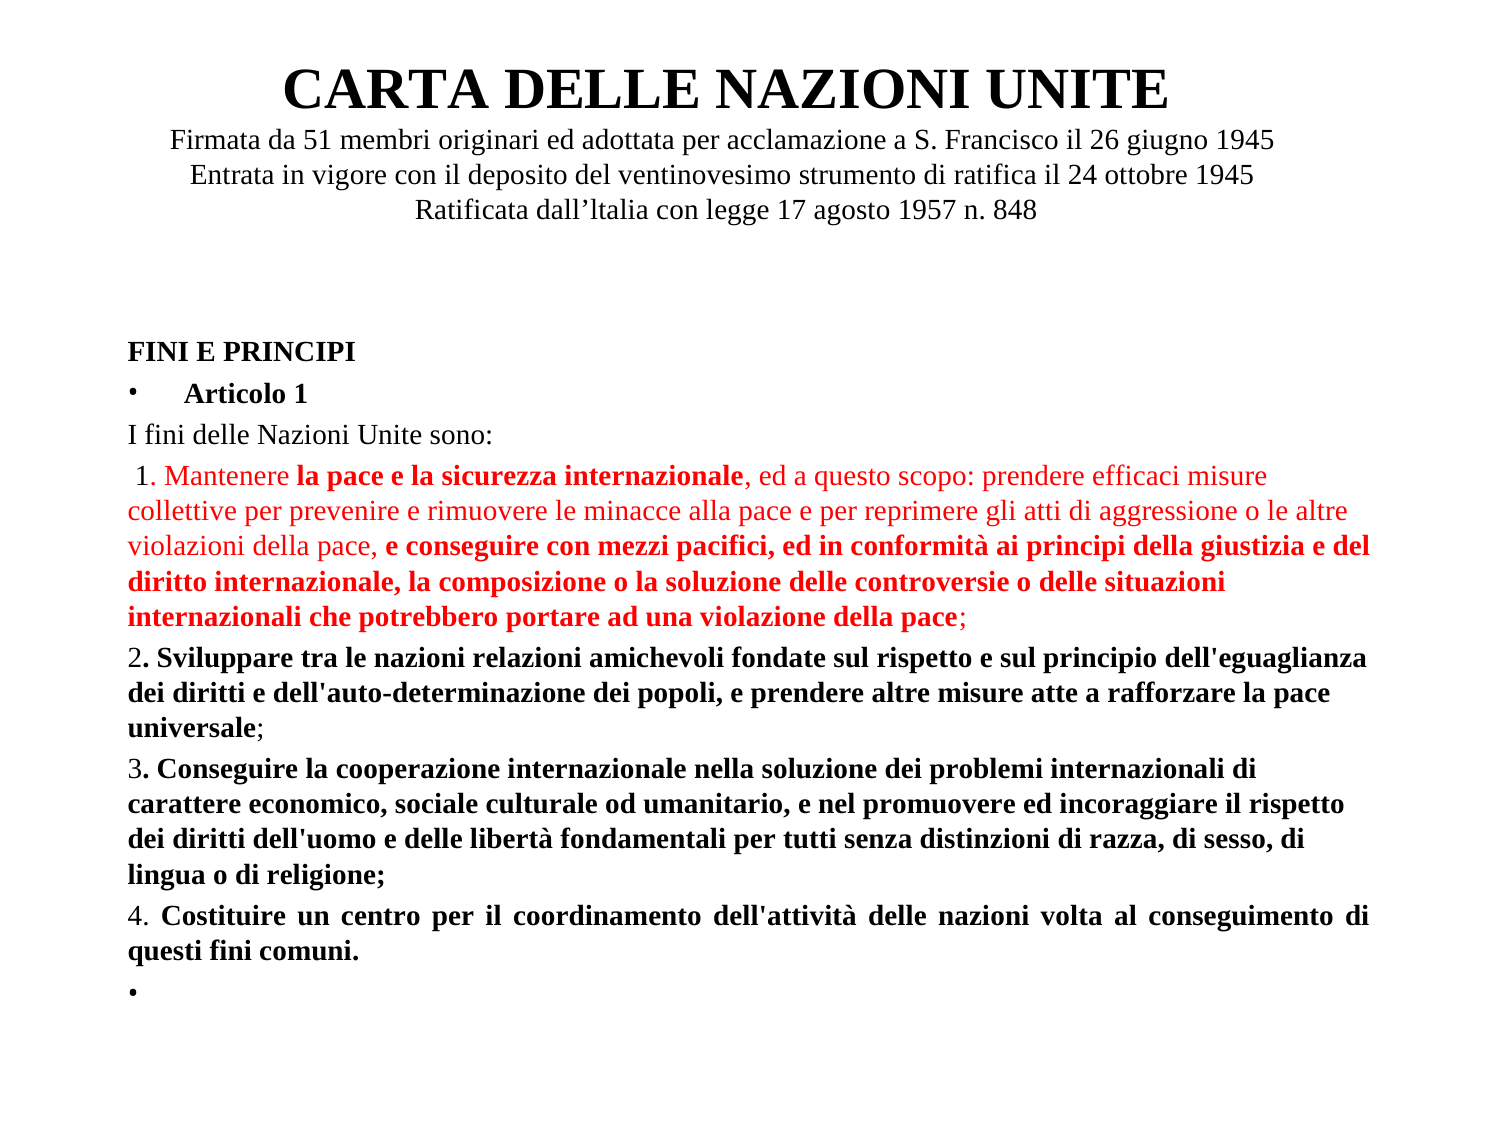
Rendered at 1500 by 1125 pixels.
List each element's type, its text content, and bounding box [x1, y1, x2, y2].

list FINI E PRINCIPI Articolo 1 I fini delle Nazioni Unite sono: 1. Mantenere la pace e la sicurezza internazionale, ed a questo scopo: prendere efficaci misure collettive per prevenire e rimuovere le minacce alla pace e per reprimere gli atti di aggressione o le altre violazioni della pace, e conseguire con mezzi pacifici, ed in conformità ai principi della giustizia e del diritto internazionale, la composizione o la soluzione delle controversie o delle situazioni internazionali che potrebbero portare ad una violazione della pace; 2. Sviluppare tra le nazioni relazioni amichevoli fondate sul rispetto e sul principio dell'eguaglianza dei diritti e dell'auto-determinazione dei popoli, e prendere altre misure atte a rafforzare la pace universale; 3. Conseguire la cooperazione internazionale nella soluzione dei problemi internazionali di carattere economico, sociale culturale od umanitario, e nel promuovere ed incoraggiare il rispetto dei diritti dell'uomo e delle libertà fondamentali per tutti senza distinzioni di razza, di sesso, di lingua o di religione; 4. Costituire un centro per il coordinamento dell'attività delle nazioni volta al conseguimento di questi fini comuni. [112, 324, 1388, 1000]
title CARTA DELLE NAZIONI UNITE Firmata da 51 membri originari ed adottata per acclamazione a S. Francisco il 26 giugno 1945 Entrata in vigore con il deposito del ventinovesimo strumento di ratifica il 24 ottobre 1945 Ratificata dall’ltalia con legge 17 agosto 1957 n. 848 [17, 42, 1436, 278]
